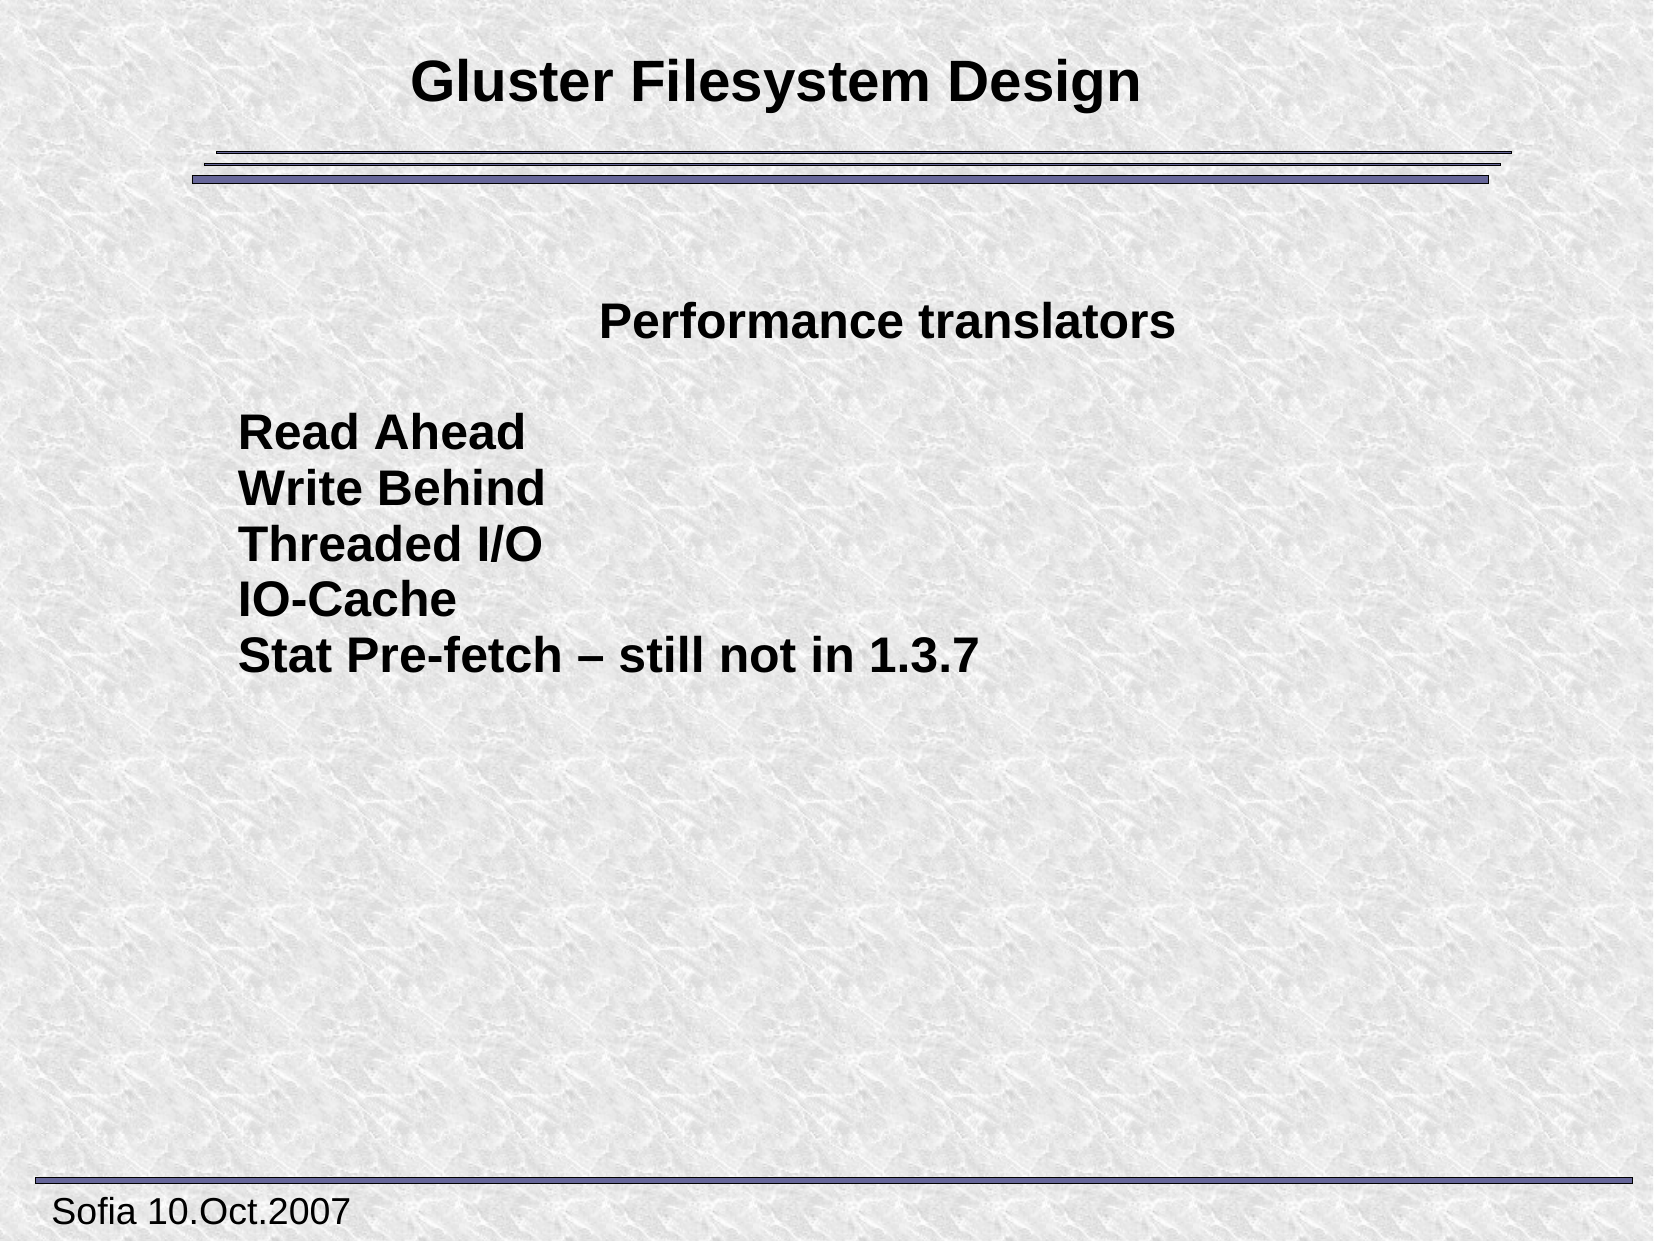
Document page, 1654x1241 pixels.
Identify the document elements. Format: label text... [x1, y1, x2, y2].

text_box Performance translators Read Ahead Write Behind Threaded I/O IO-Cache Stat Pre-fetch – still not in 1.3.7 [209, 229, 1238, 711]
text_box Sofia 10.Oct.2007 [36, 1183, 389, 1241]
text_box [192, 175, 1489, 184]
picture [0, 0, 1654, 1241]
text_box [35, 1177, 1633, 1184]
text_box Gluster Filesystem Design [395, 41, 1211, 125]
